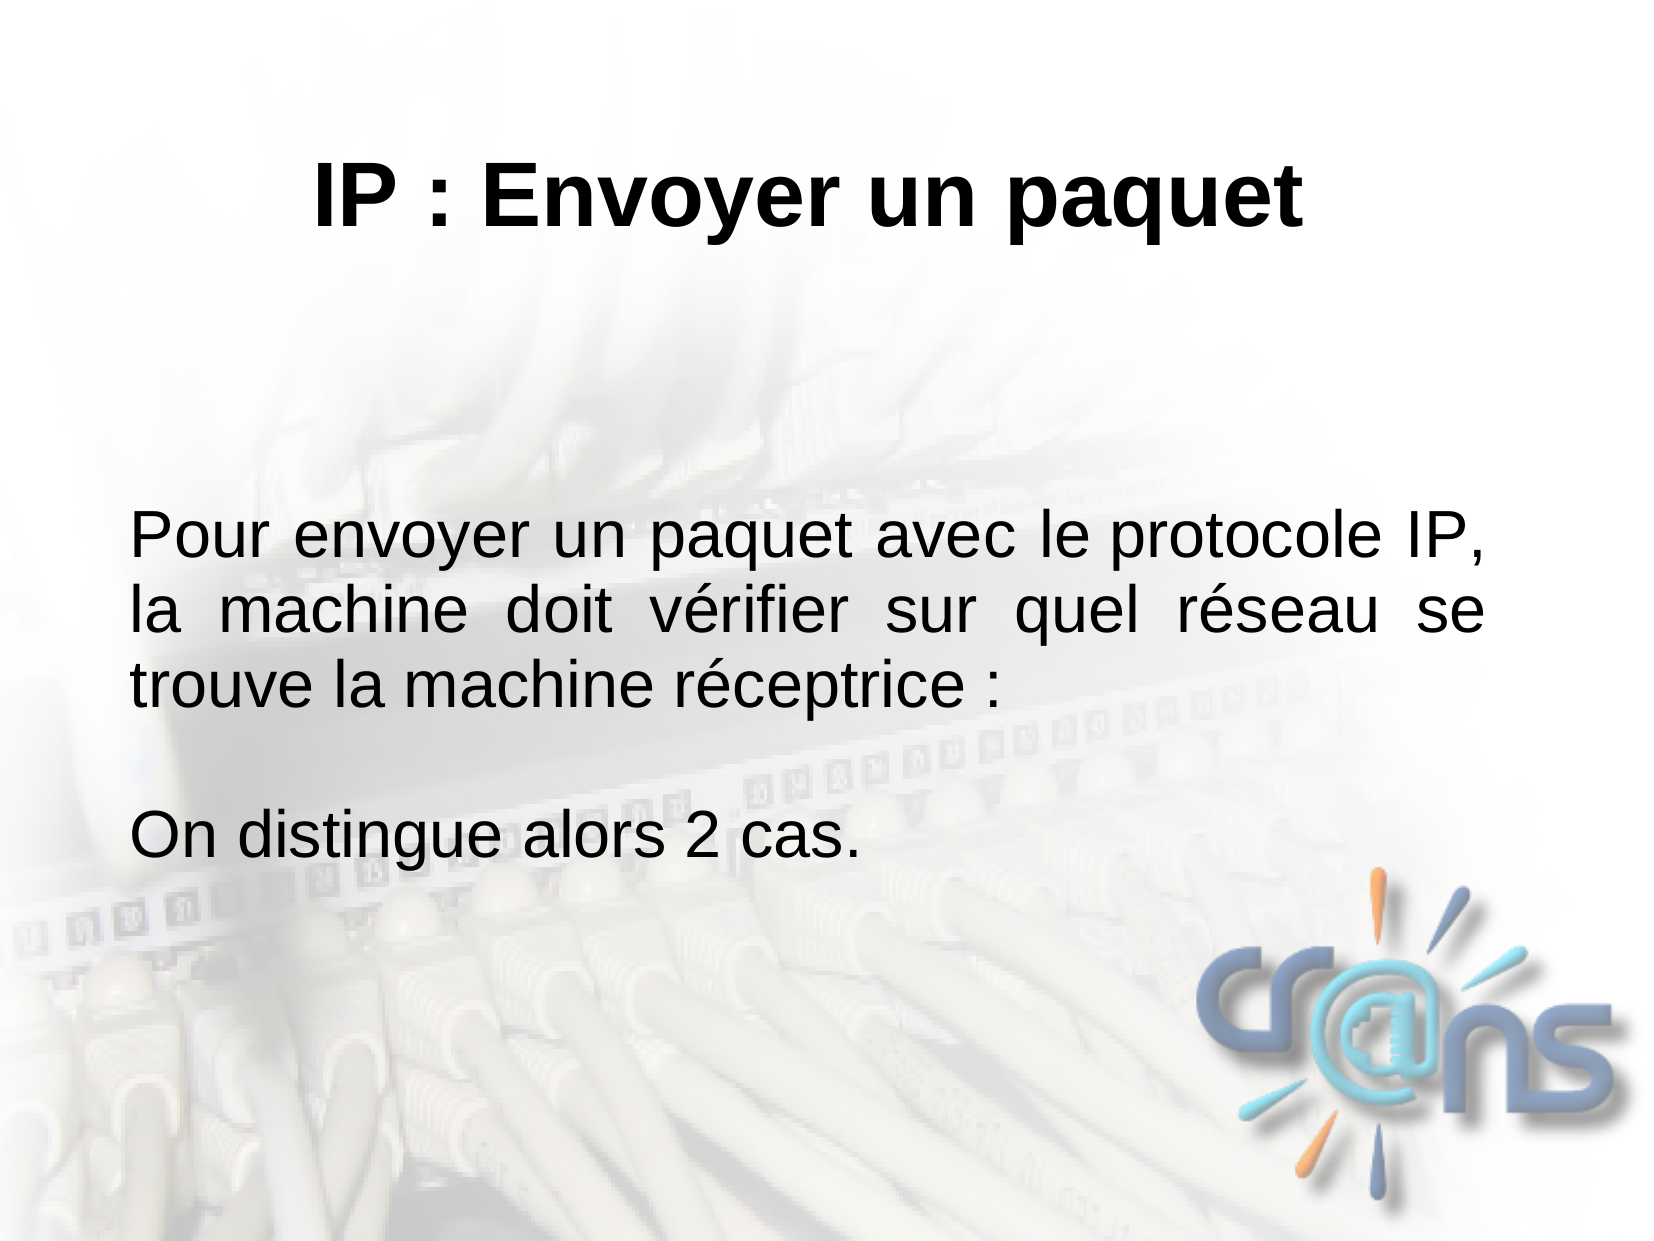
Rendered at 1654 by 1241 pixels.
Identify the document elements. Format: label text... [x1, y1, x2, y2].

picture [0, 0, 1654, 1241]
title IP : Envoyer un paquet [82, 90, 1536, 298]
subtitle Pour envoyer un paquet avec le protocole IP, la machine doit vérifier sur quel réseau se trouve la machine réceptrice : On distingue alors 2 cas. [129, 324, 1489, 1045]
